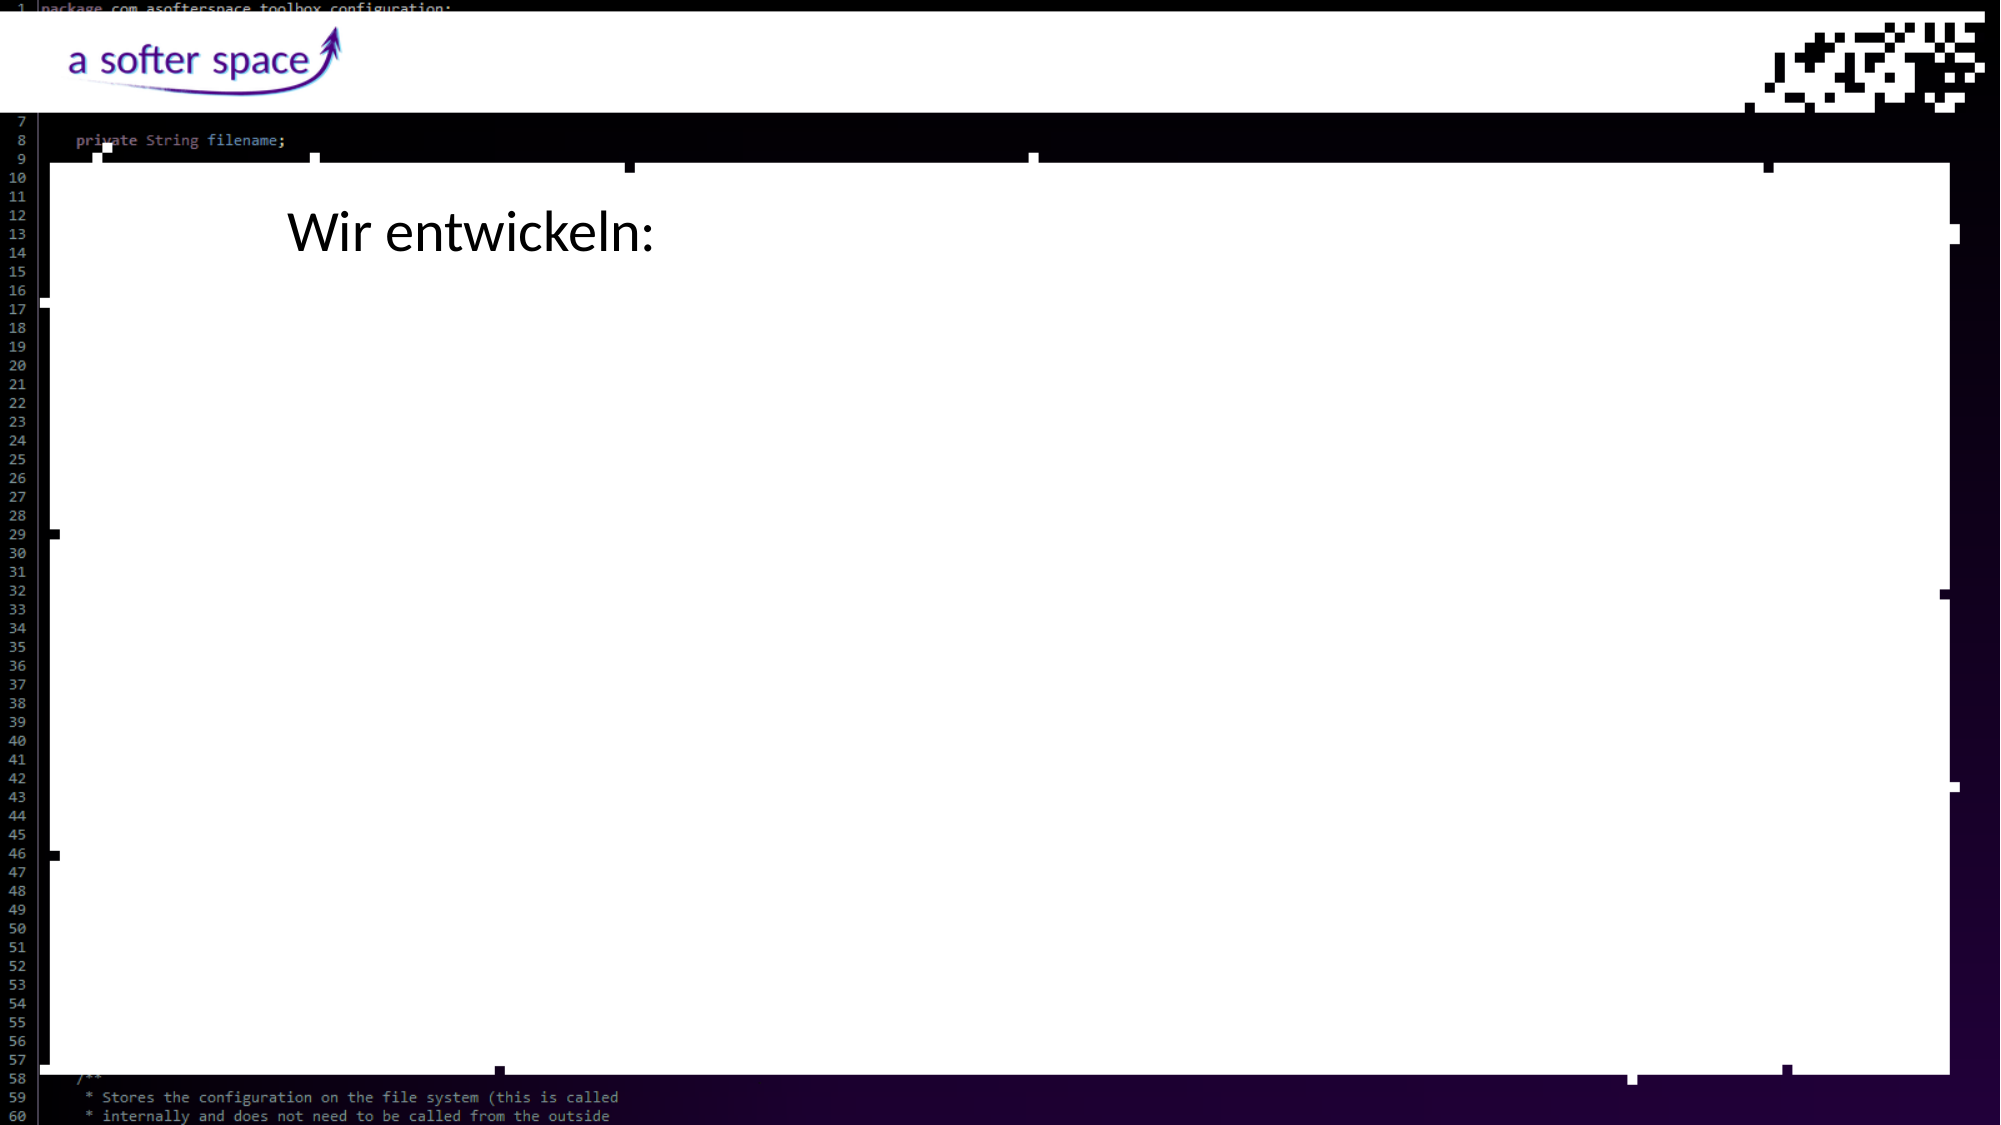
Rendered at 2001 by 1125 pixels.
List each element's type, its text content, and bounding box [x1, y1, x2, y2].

list Wir entwickeln: [272, 193, 1832, 1003]
picture [0, 0, 2000, 1125]
